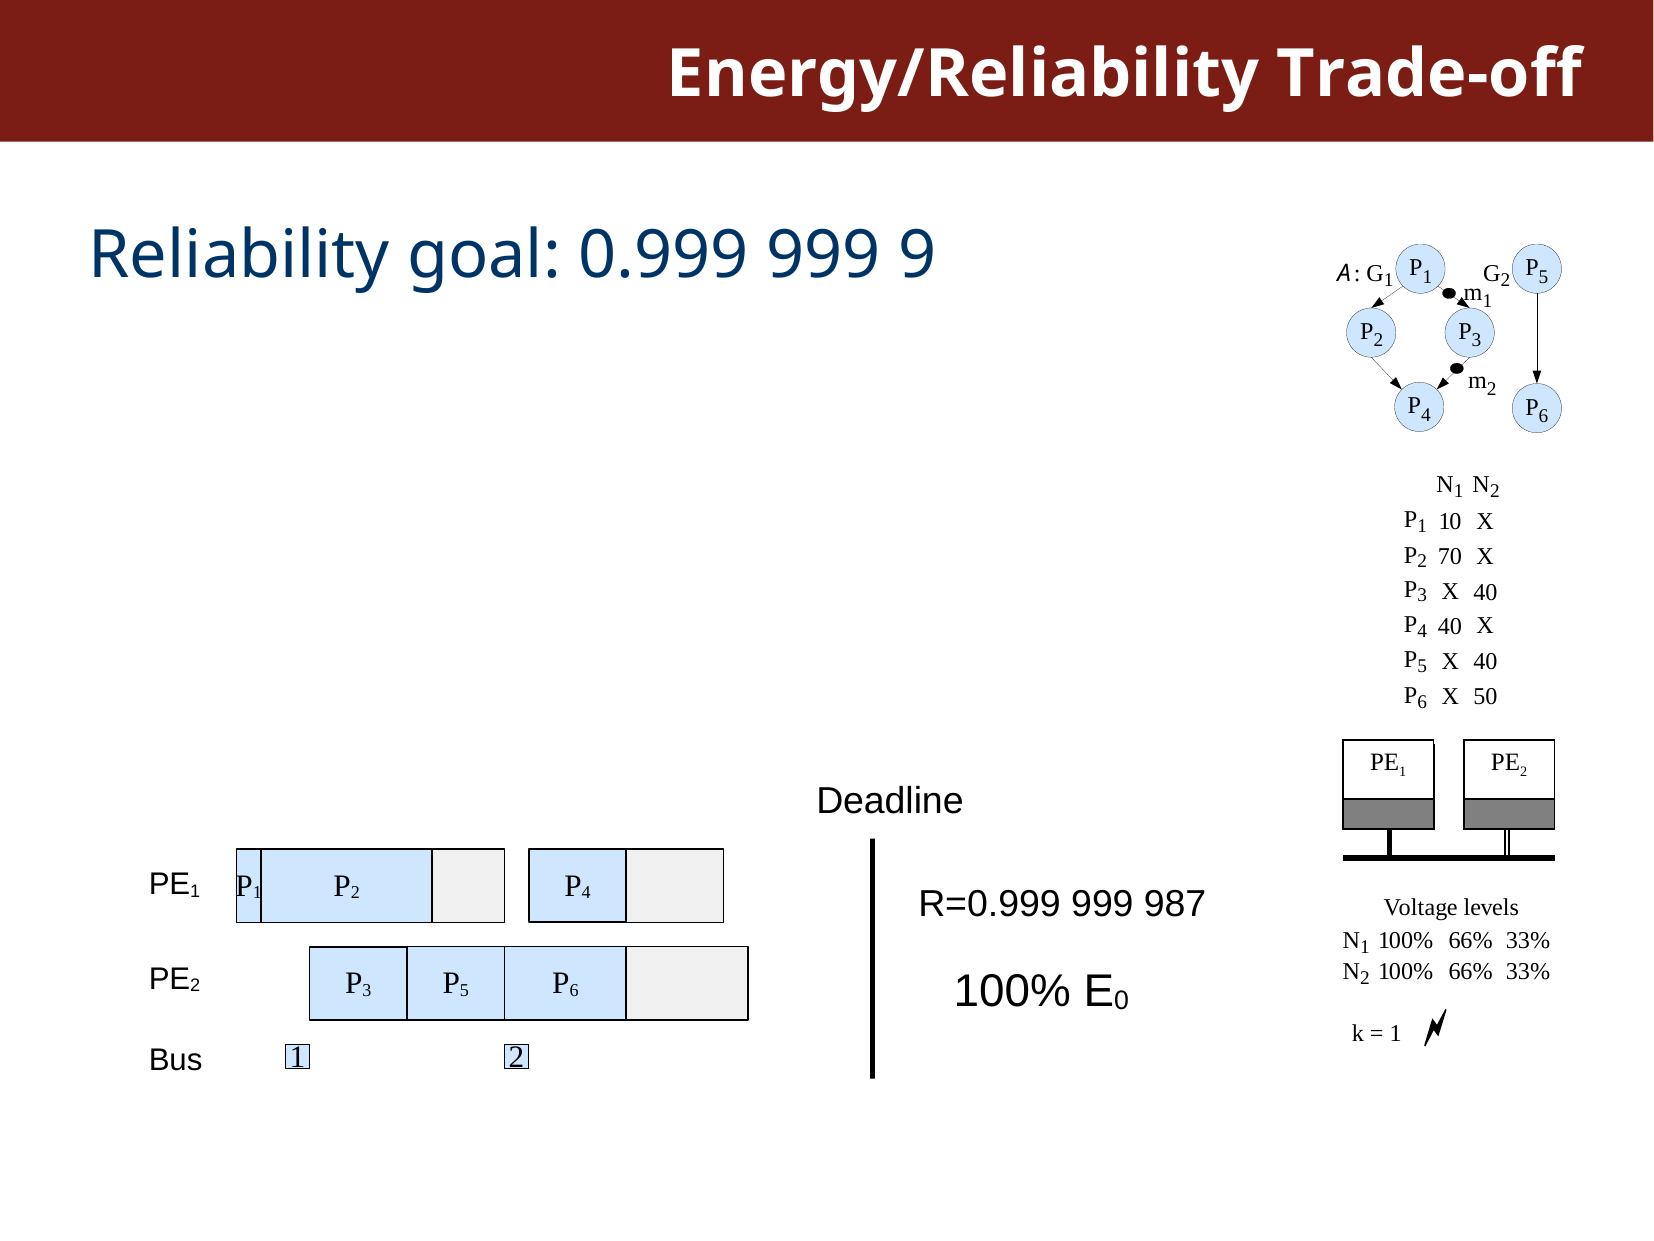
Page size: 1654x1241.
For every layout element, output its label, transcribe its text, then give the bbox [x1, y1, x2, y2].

text_box [626, 946, 748, 1020]
text_box R=0.999 999 987 [903, 867, 1243, 939]
text_box P3 [309, 946, 408, 1021]
text_box [1342, 788, 1434, 829]
text_box P5 [408, 946, 504, 1020]
text_box 2 [504, 1044, 529, 1069]
title Energy/Reliability Trade-off [0, 0, 1583, 142]
text_box PE2 [133, 943, 233, 1015]
text_box P6 [504, 946, 626, 1020]
text_box P1 [236, 849, 261, 923]
text_box PE1 [133, 848, 233, 920]
text_box [432, 849, 505, 923]
text_box [1463, 788, 1555, 829]
text_box PE2 [1463, 740, 1555, 788]
text_box P1 [241, 877, 248, 887]
text_box P2 [261, 849, 432, 923]
text_box 100% E0 [938, 942, 1144, 1039]
list Reliability goal: 0.999 999 9 [70, 206, 1213, 678]
text_box 1 [285, 1044, 310, 1069]
chart [1330, 244, 1570, 1052]
text_box P4 [528, 848, 627, 923]
text_box Deadline [801, 764, 979, 836]
text_box [626, 849, 724, 923]
text_box PE1 [1342, 740, 1434, 788]
text_box Bus [133, 1028, 233, 1091]
